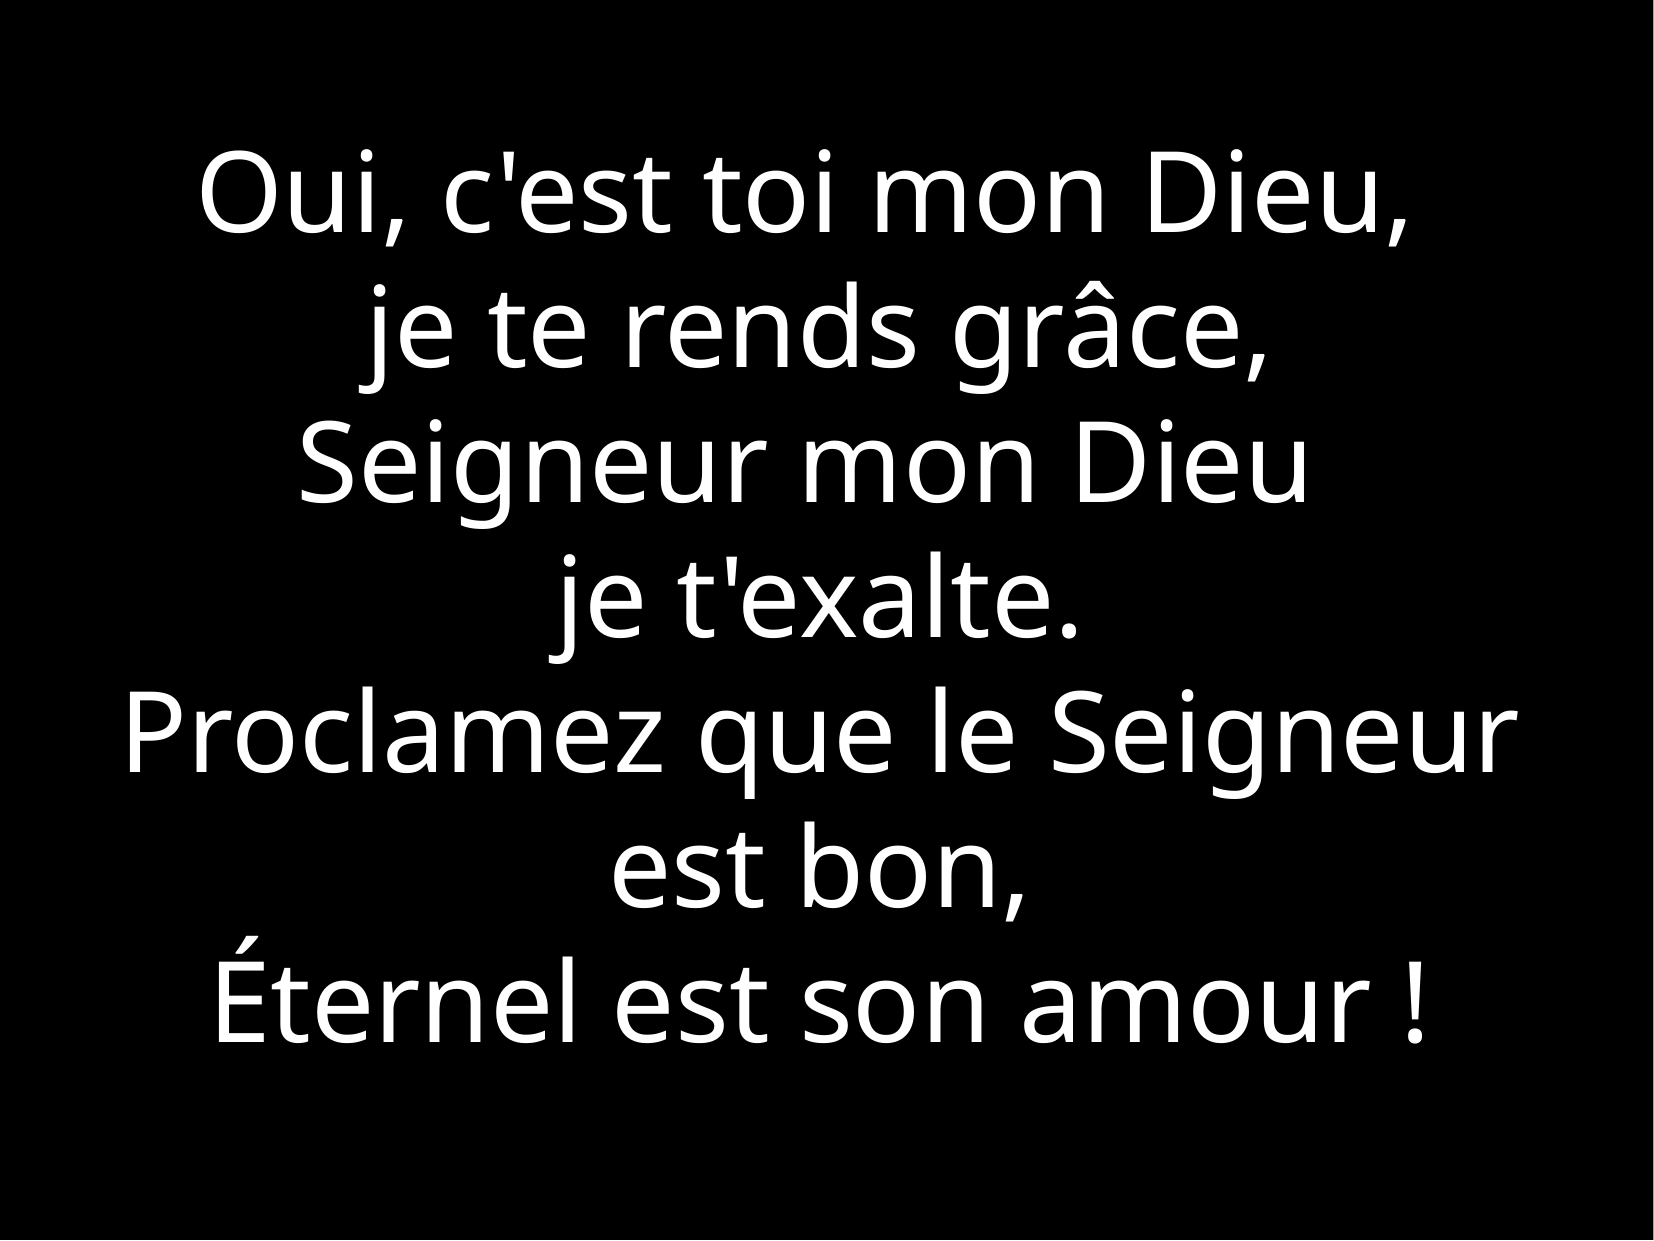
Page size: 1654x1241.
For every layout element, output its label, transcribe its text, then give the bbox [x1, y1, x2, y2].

text_box Oui, c'est toi mon Dieu, je te rends grâce, Seigneur mon Dieu je t'exalte. Proclamez que le Seigneur est bon, Éternel est son amour ! [32, 138, 1609, 717]
